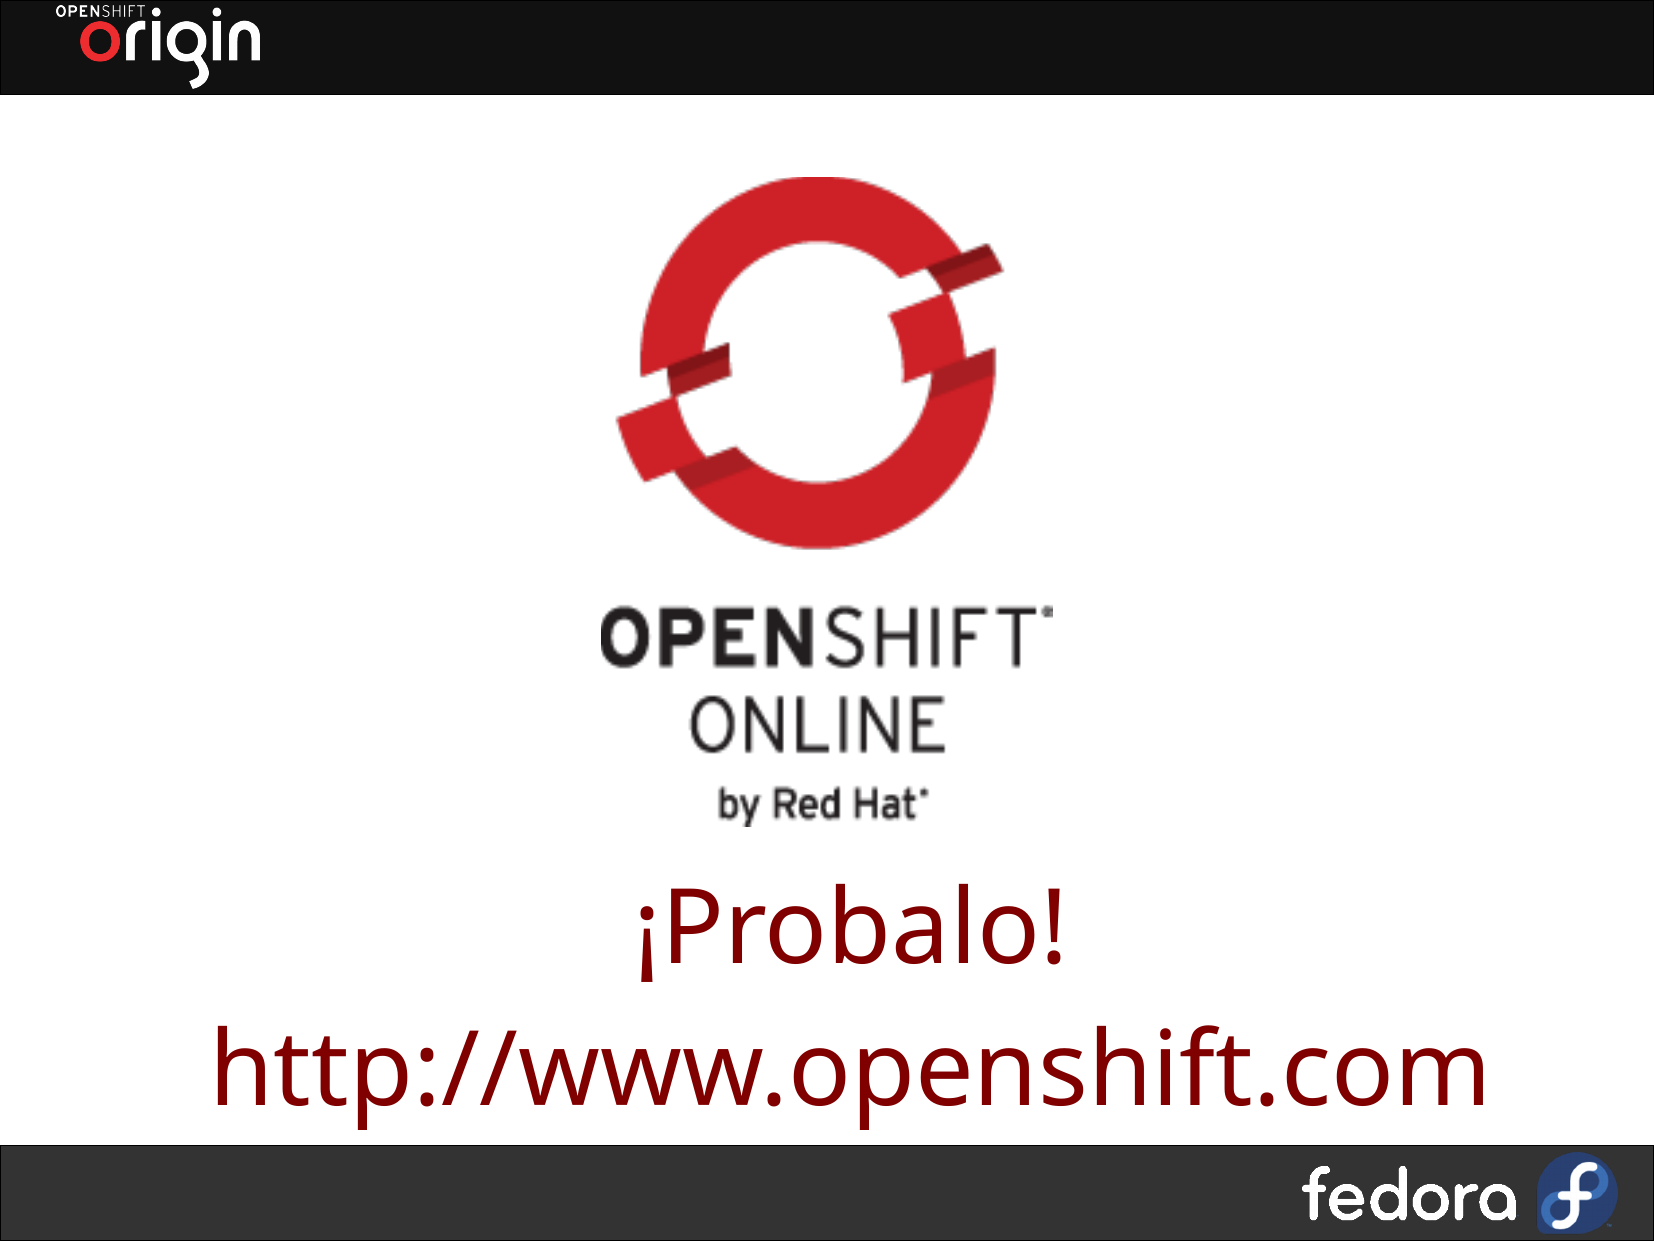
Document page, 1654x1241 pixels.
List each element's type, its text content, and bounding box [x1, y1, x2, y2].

picture [56, 5, 260, 89]
picture [1299, 1151, 1619, 1235]
text_box ¡Probalo! http://www.openshift.com [194, 844, 1459, 1102]
picture [601, 177, 1053, 827]
